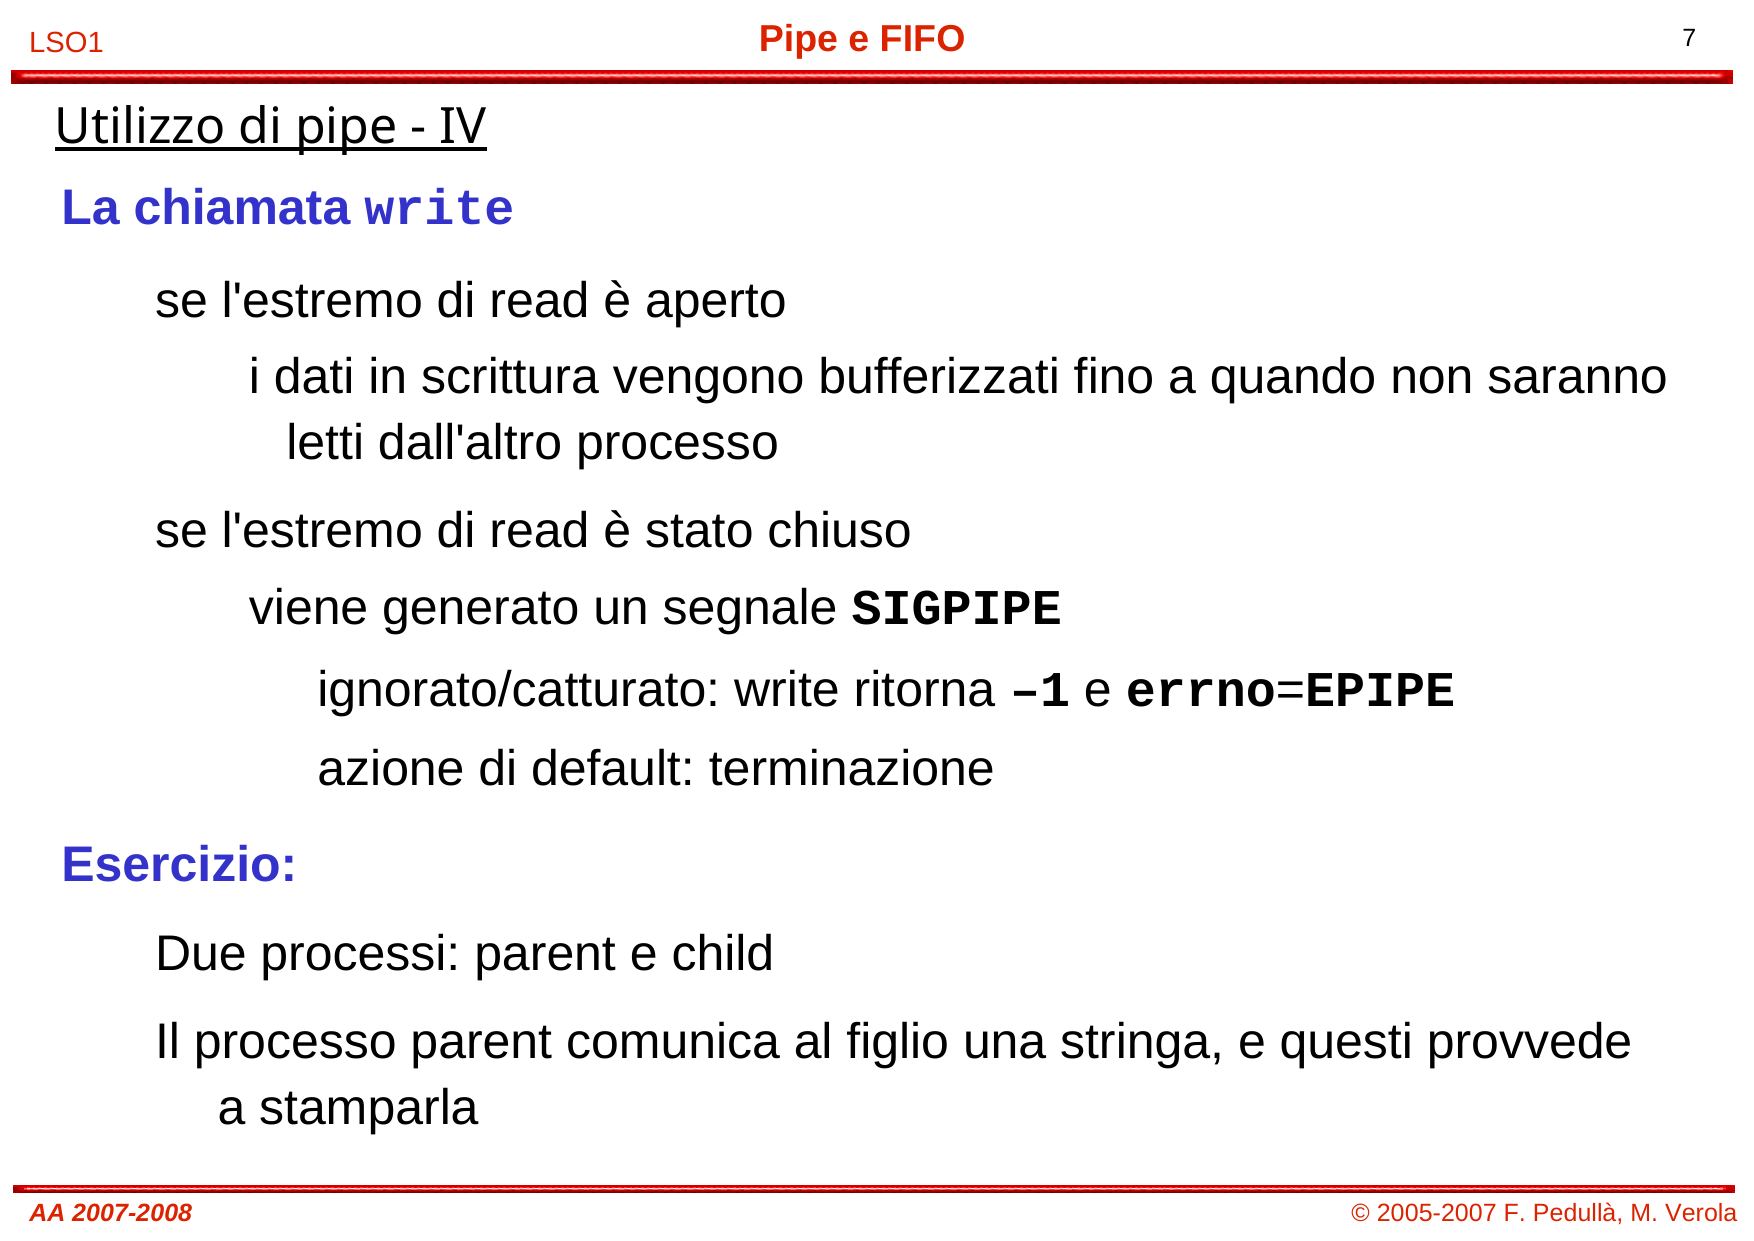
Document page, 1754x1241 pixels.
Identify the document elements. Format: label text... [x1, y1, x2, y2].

picture [13, 1185, 1735, 1193]
title Utilizzo di pipe - IV [40, 78, 1714, 174]
list La chiamata write se l'estremo di read è aperto i dati in scrittura vengono bufferizzati fino a quando non saranno letti dall'altro processo se l'estremo di read è stato chiuso viene generato un segnale SIGPIPE ignorato/catturato: write ritorna –1 e errno=EPIPE azione di default: terminazione Esercizio: Due processi: parent e child Il processo parent comunica al figlio una stringa, e questi provvede a stamparla [46, 171, 1684, 1154]
picture [11, 70, 1733, 84]
